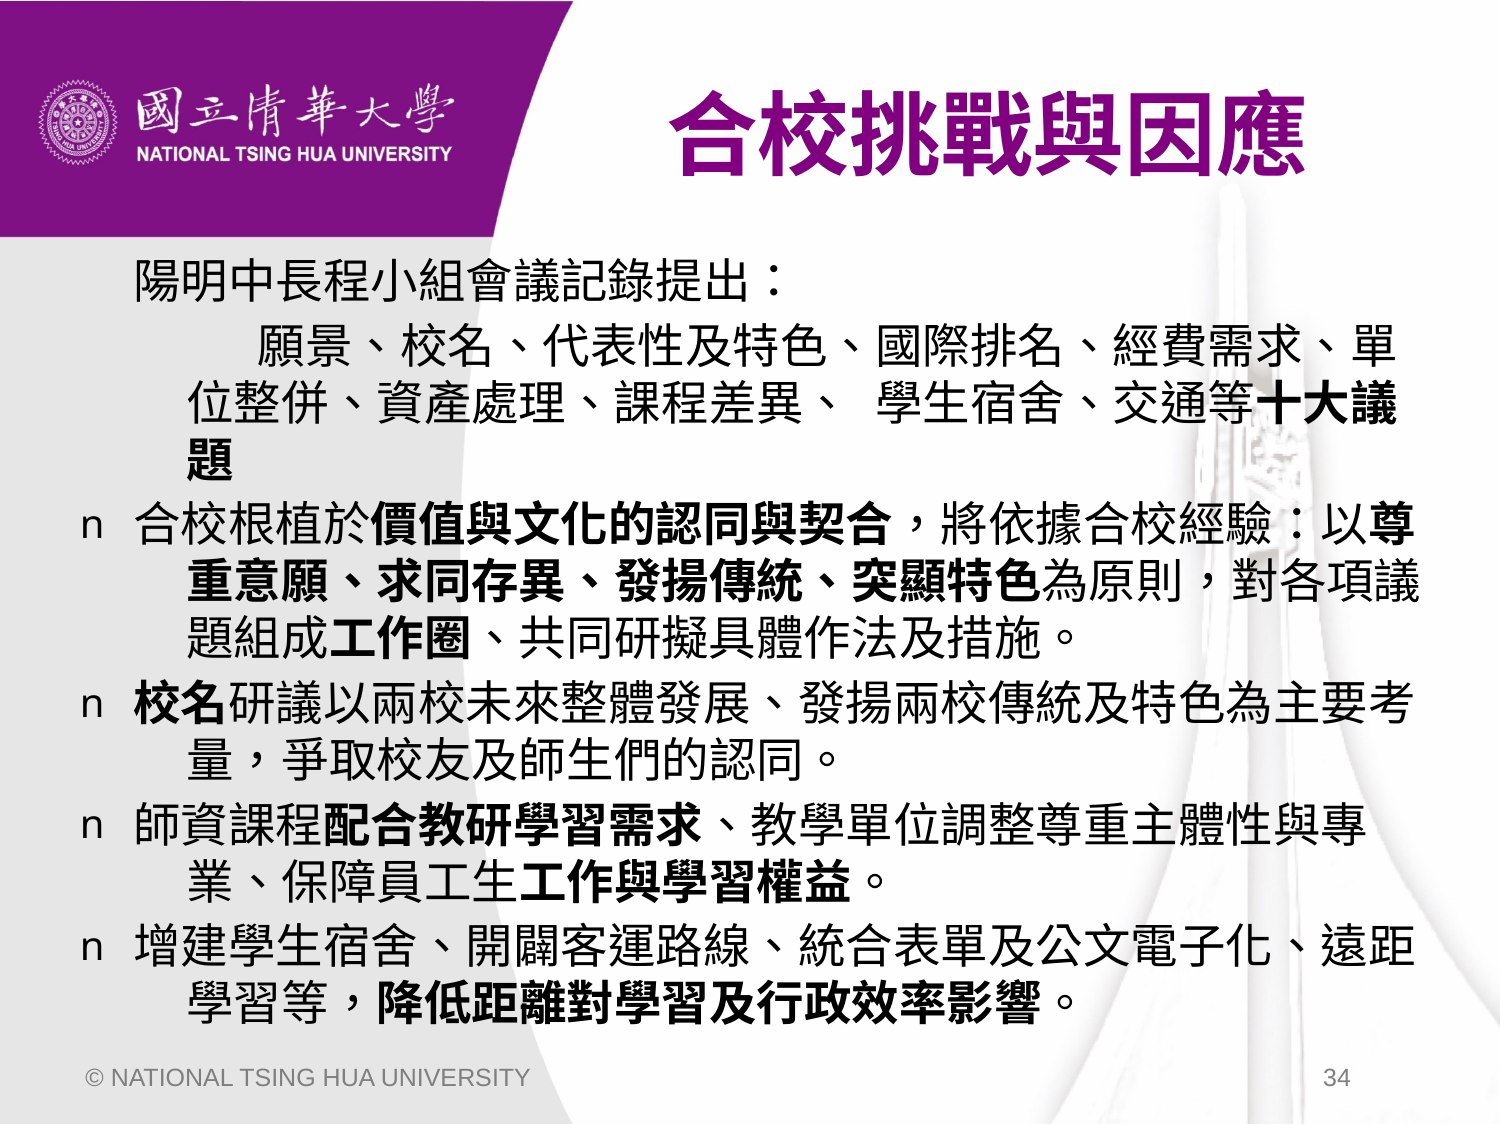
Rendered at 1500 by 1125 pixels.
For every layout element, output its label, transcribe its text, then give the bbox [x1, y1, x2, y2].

title 合校挑戰與因應 [547, 38, 1426, 226]
text_box © NATIONAL TSING HUA UNIVERSITY [70, 1050, 823, 1103]
text_box [1308, 1050, 1426, 1103]
list 陽明中長程小組會議記錄提出： 願景、校名、代表性及特色、國際排名、經費需求、單位整併、資產處理、課程差異、 學生宿舍、交通等十大議題 合校根植於價值與文化的認同與契合，將依據合校經驗：以尊重意願、求同存異、發揚傳統、突顯特色為原則，對各項議題組成工作圈、共同研擬具體作法及措施。 校名研議以兩校未來整體發展、發揚兩校傳統及特色為主要考量，爭取校友及師生們的認同。 師資課程配合教研學習需求、教學單位調整尊重主體性與專業、保障員工生工作與學習權益。 增建學生宿舍、開闢客運路線、統合表單及公文電子化、遠距學習等，降低距離對學習及行政效率影響。 [64, 243, 1447, 1047]
